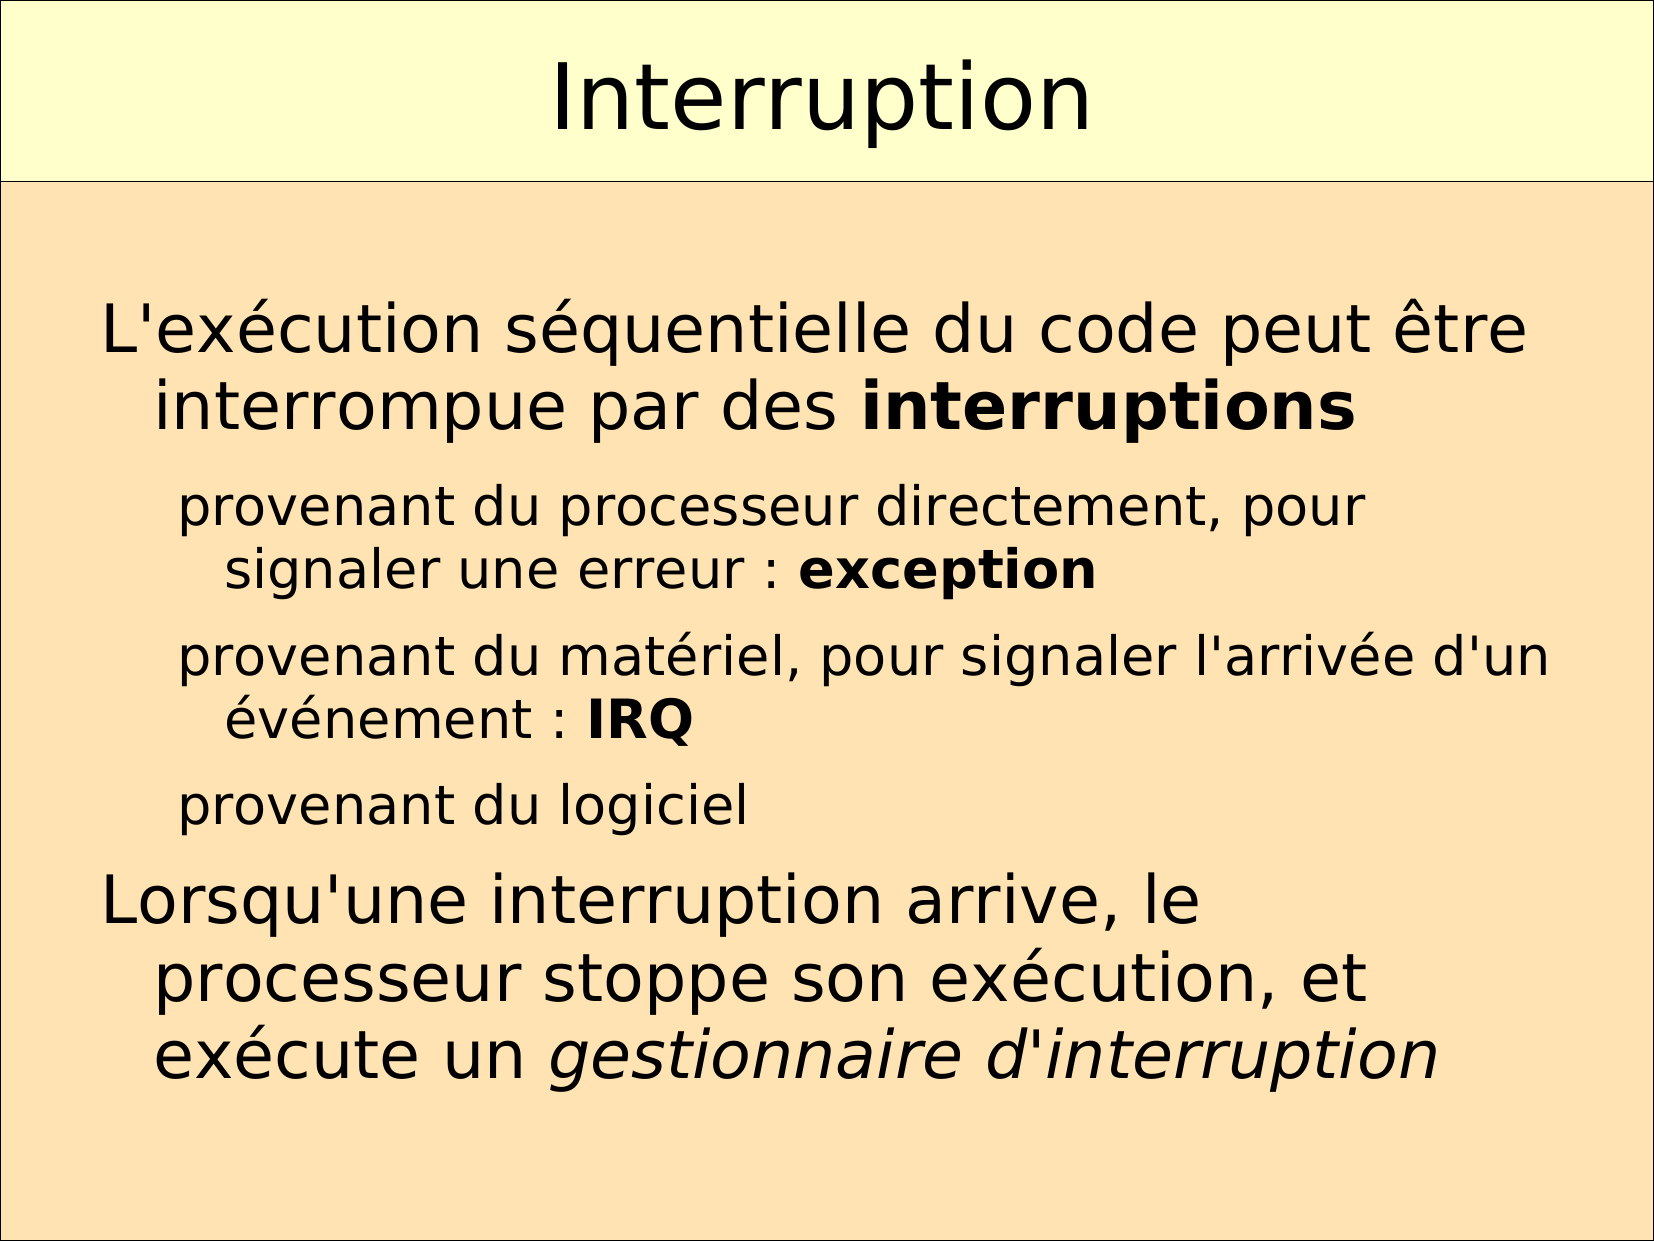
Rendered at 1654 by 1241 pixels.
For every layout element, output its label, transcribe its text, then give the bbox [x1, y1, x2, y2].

list L'exécution séquentielle du code peut être interrompue par des interruptions provenant du processeur directement, pour signaler une erreur : exception provenant du matériel, pour signaler l'arrivée d'un événement : IRQ provenant du logiciel Lorsqu'une interruption arrive, le processeur stoppe son exécution, et exécute un gestionnaire d'interruption [82, 290, 1571, 1109]
title Interruption [114, 38, 1531, 158]
